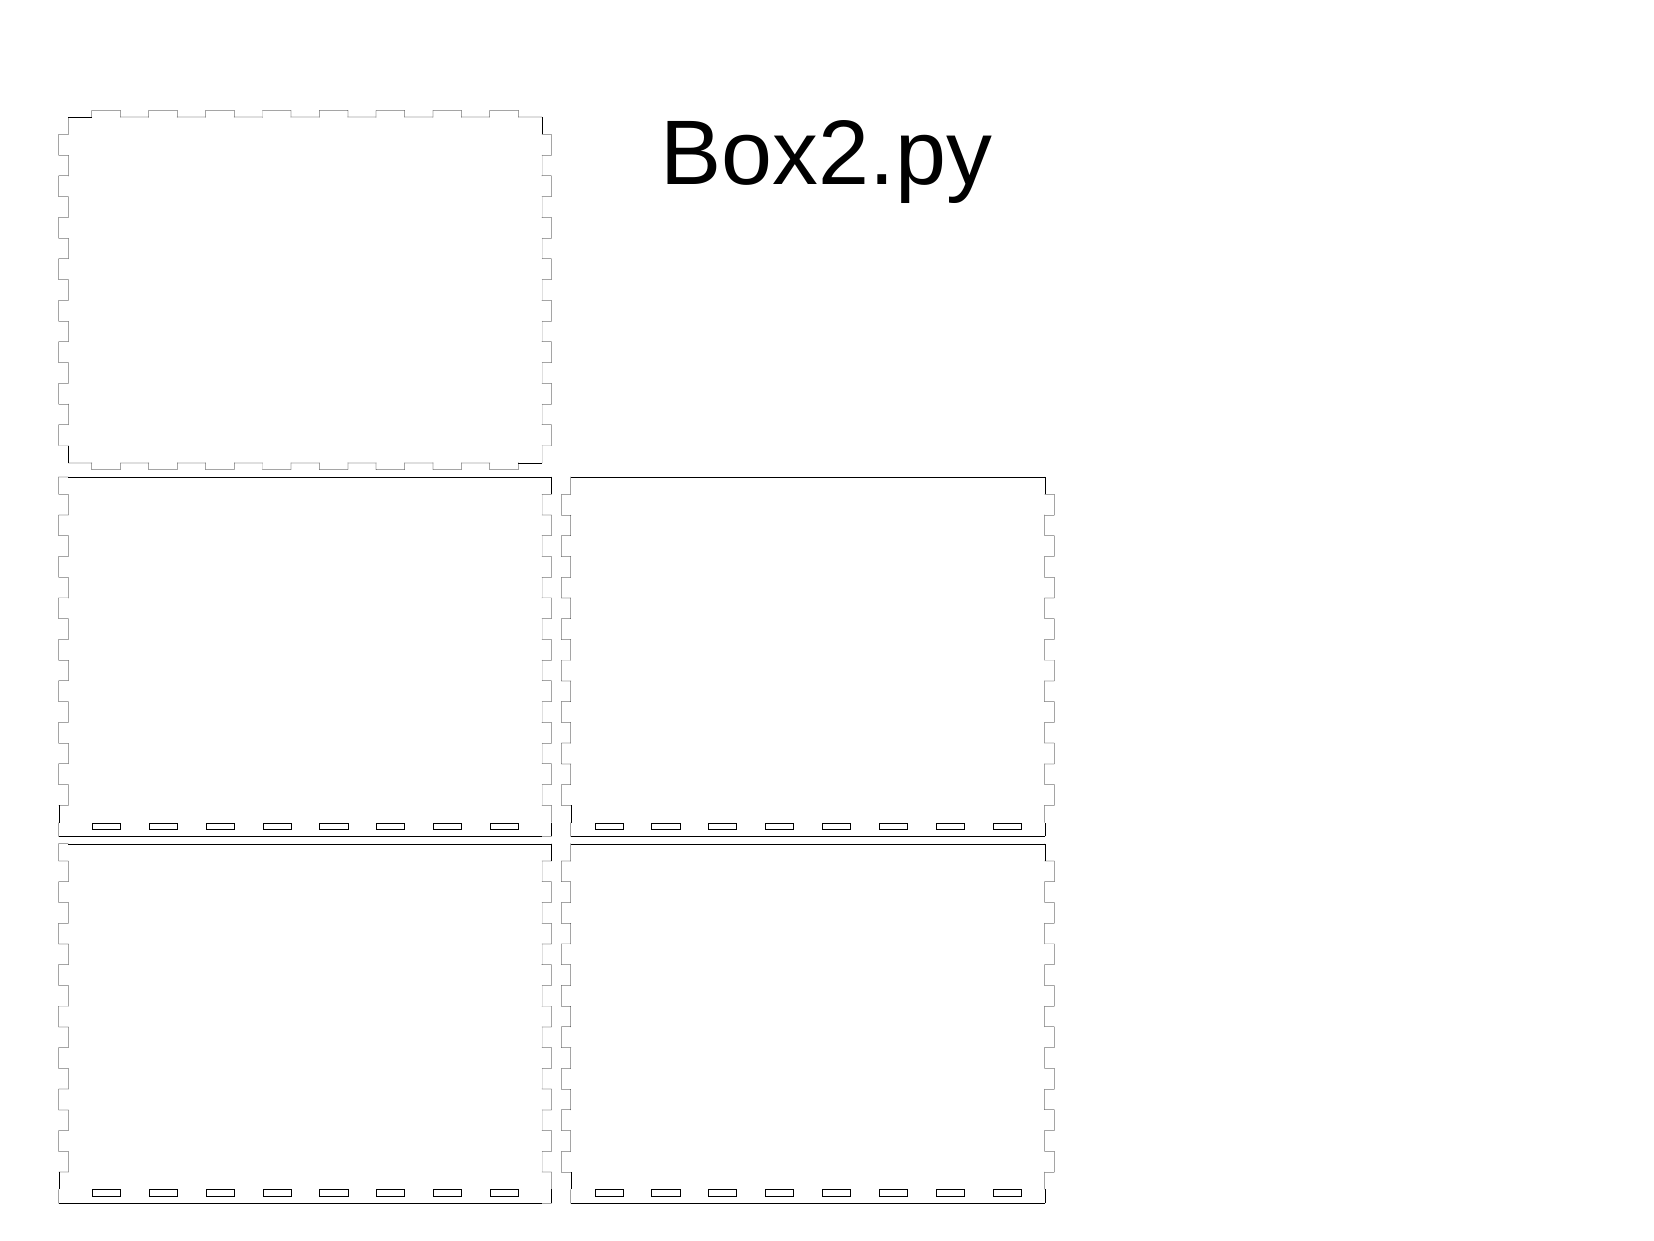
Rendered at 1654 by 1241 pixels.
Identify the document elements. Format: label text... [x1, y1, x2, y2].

picture [44, 0, 1087, 1214]
title Box2.py [82, 49, 1571, 257]
